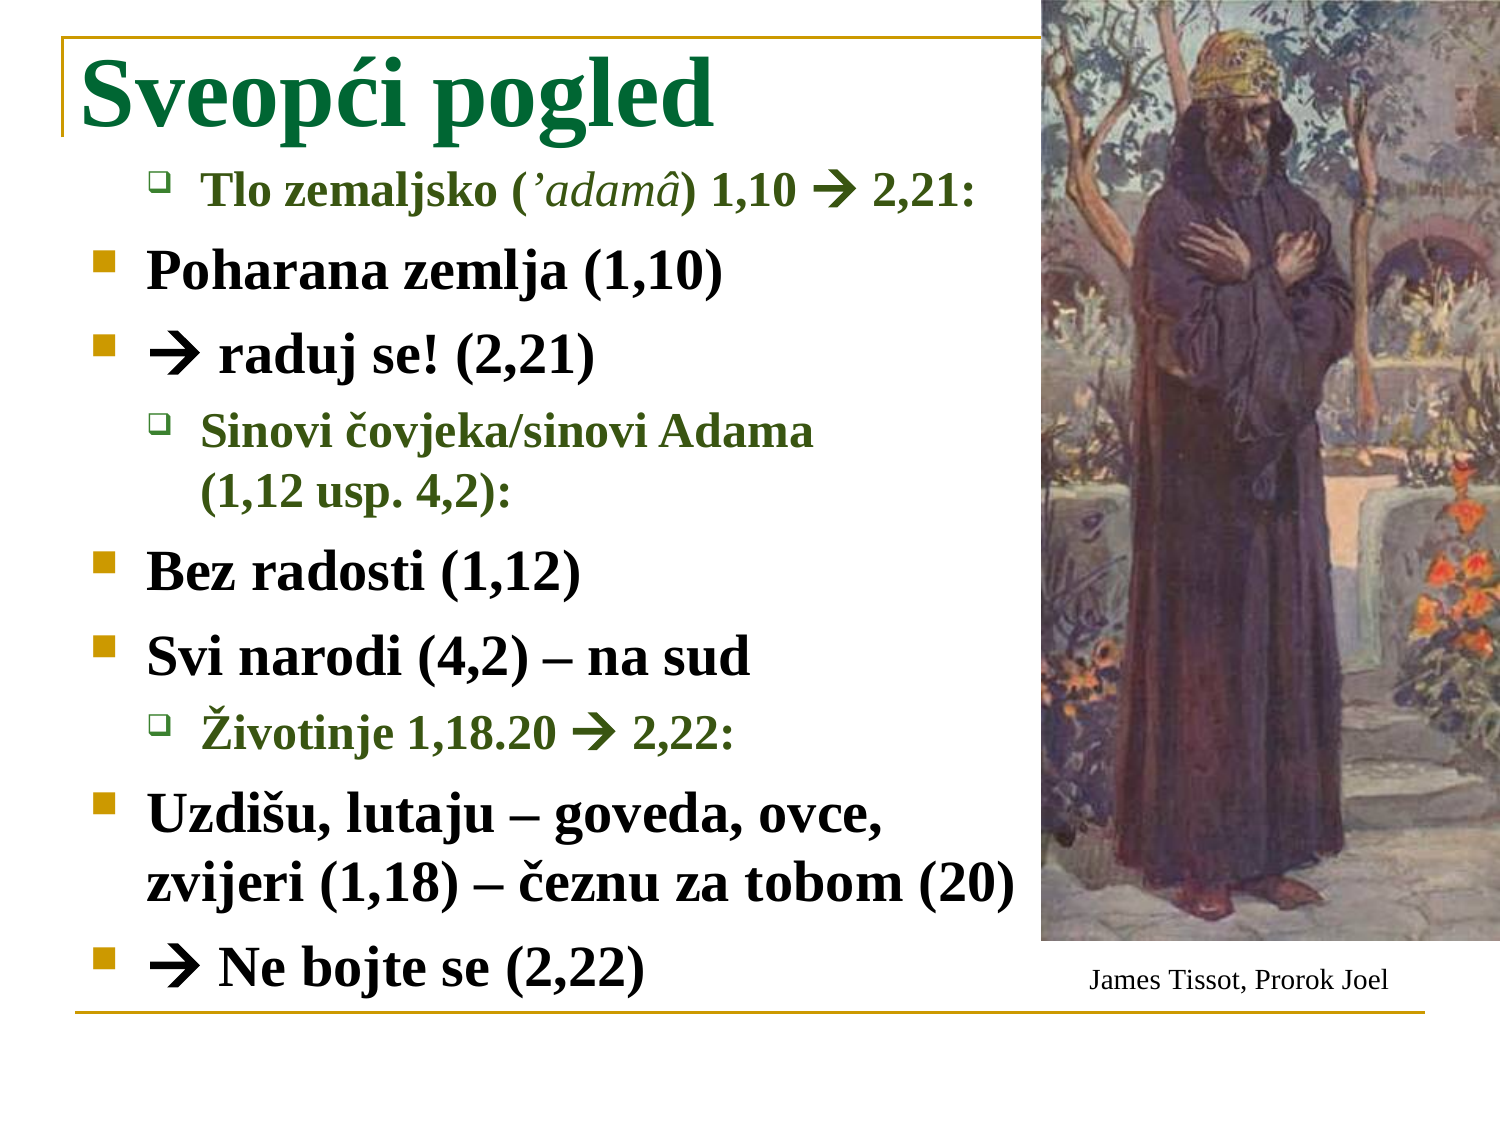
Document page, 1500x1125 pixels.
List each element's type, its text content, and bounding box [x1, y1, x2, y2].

title Sveopći pogled [64, 19, 1041, 206]
list Tlo zemaljsko (’adamâ) 1,10  2,21: Poharana zemlja (1,10)  raduj se! (2,21) Sinovi čovjeka/sinovi Adama (1,12 usp. 4,2): Bez radosti (1,12) Svi narodi (4,2) – na sud Životinje 1,18.20  2,22: Uzdišu, lutaju – goveda, ovce, zvijeri (1,18) – čeznu za tobom (20)  Ne bojte se (2,22) [75, 148, 1034, 1006]
picture [1041, 0, 1500, 941]
text_box James Tissot, Prorok Joel [1074, 952, 1500, 1003]
